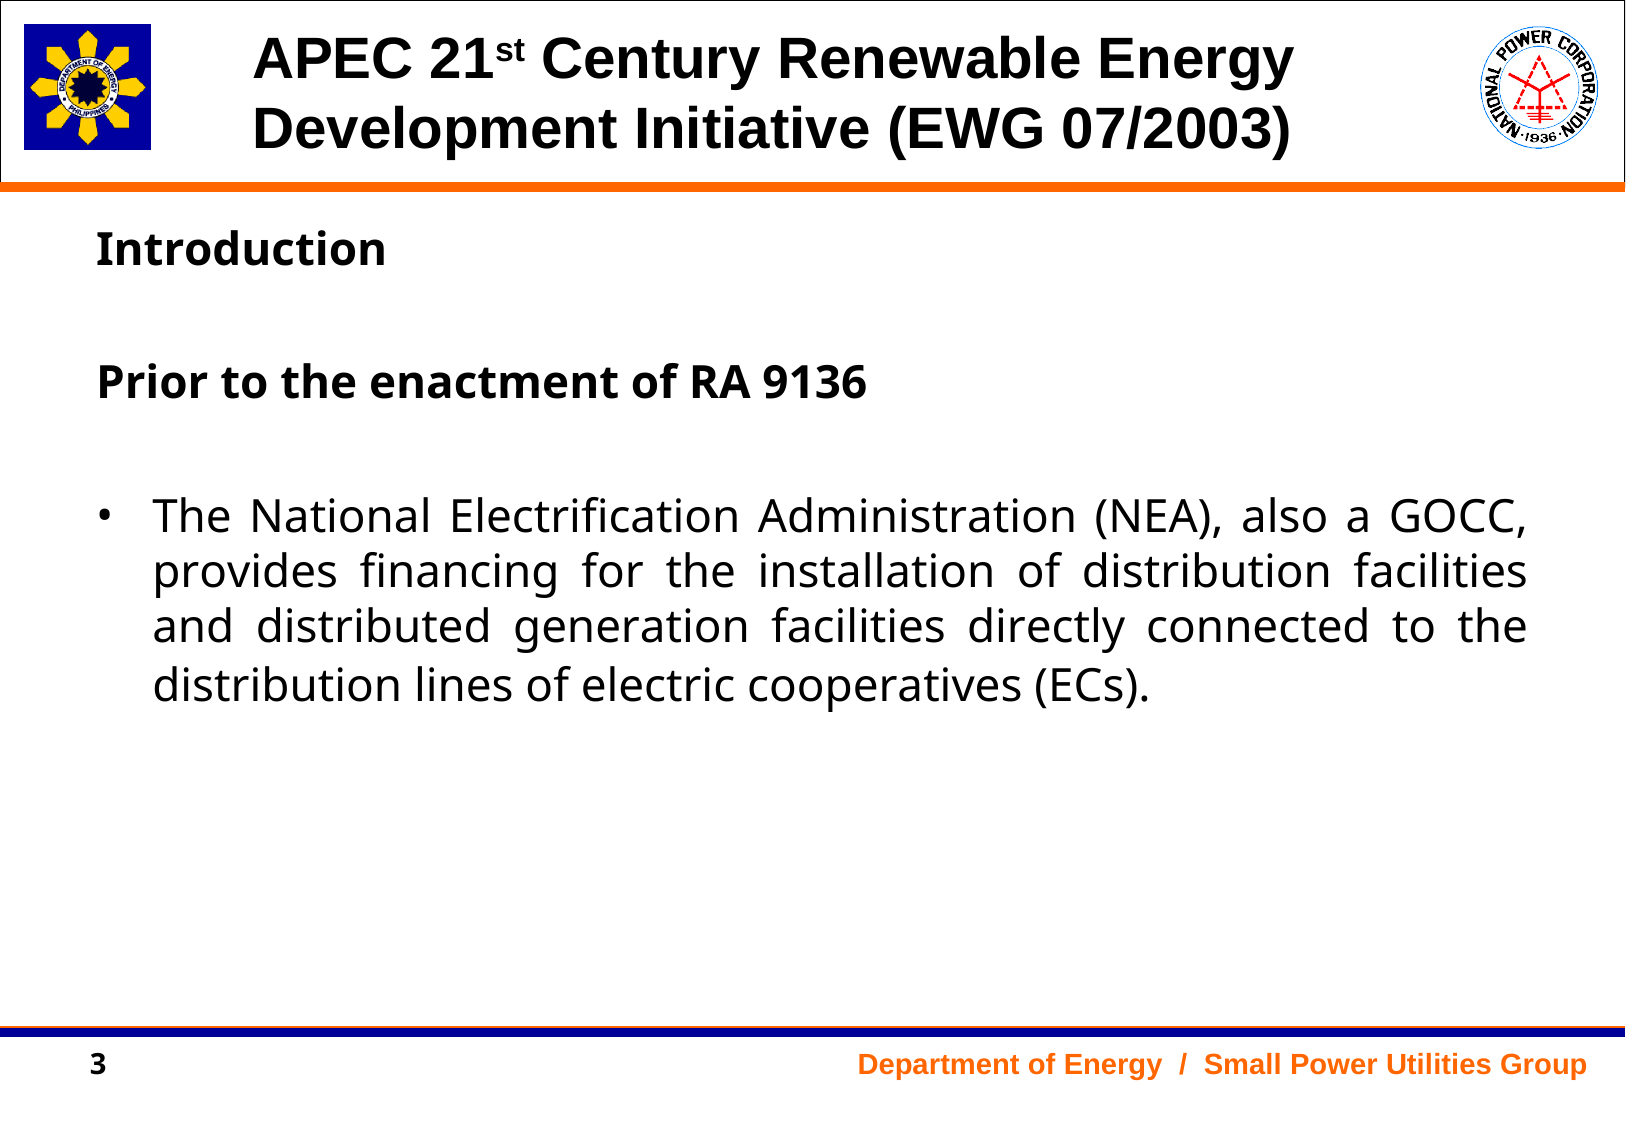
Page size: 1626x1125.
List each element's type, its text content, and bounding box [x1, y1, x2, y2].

picture [24, 24, 151, 150]
list Introduction Prior to the enactment of RA 9136 The National Electrification Administration (NEA), also a GOCC, provides financing for the installation of distribution facilities and distributed generation facilities directly connected to the distribution lines of electric cooperatives (ECs). [81, 212, 1544, 1005]
picture [1475, 24, 1600, 150]
